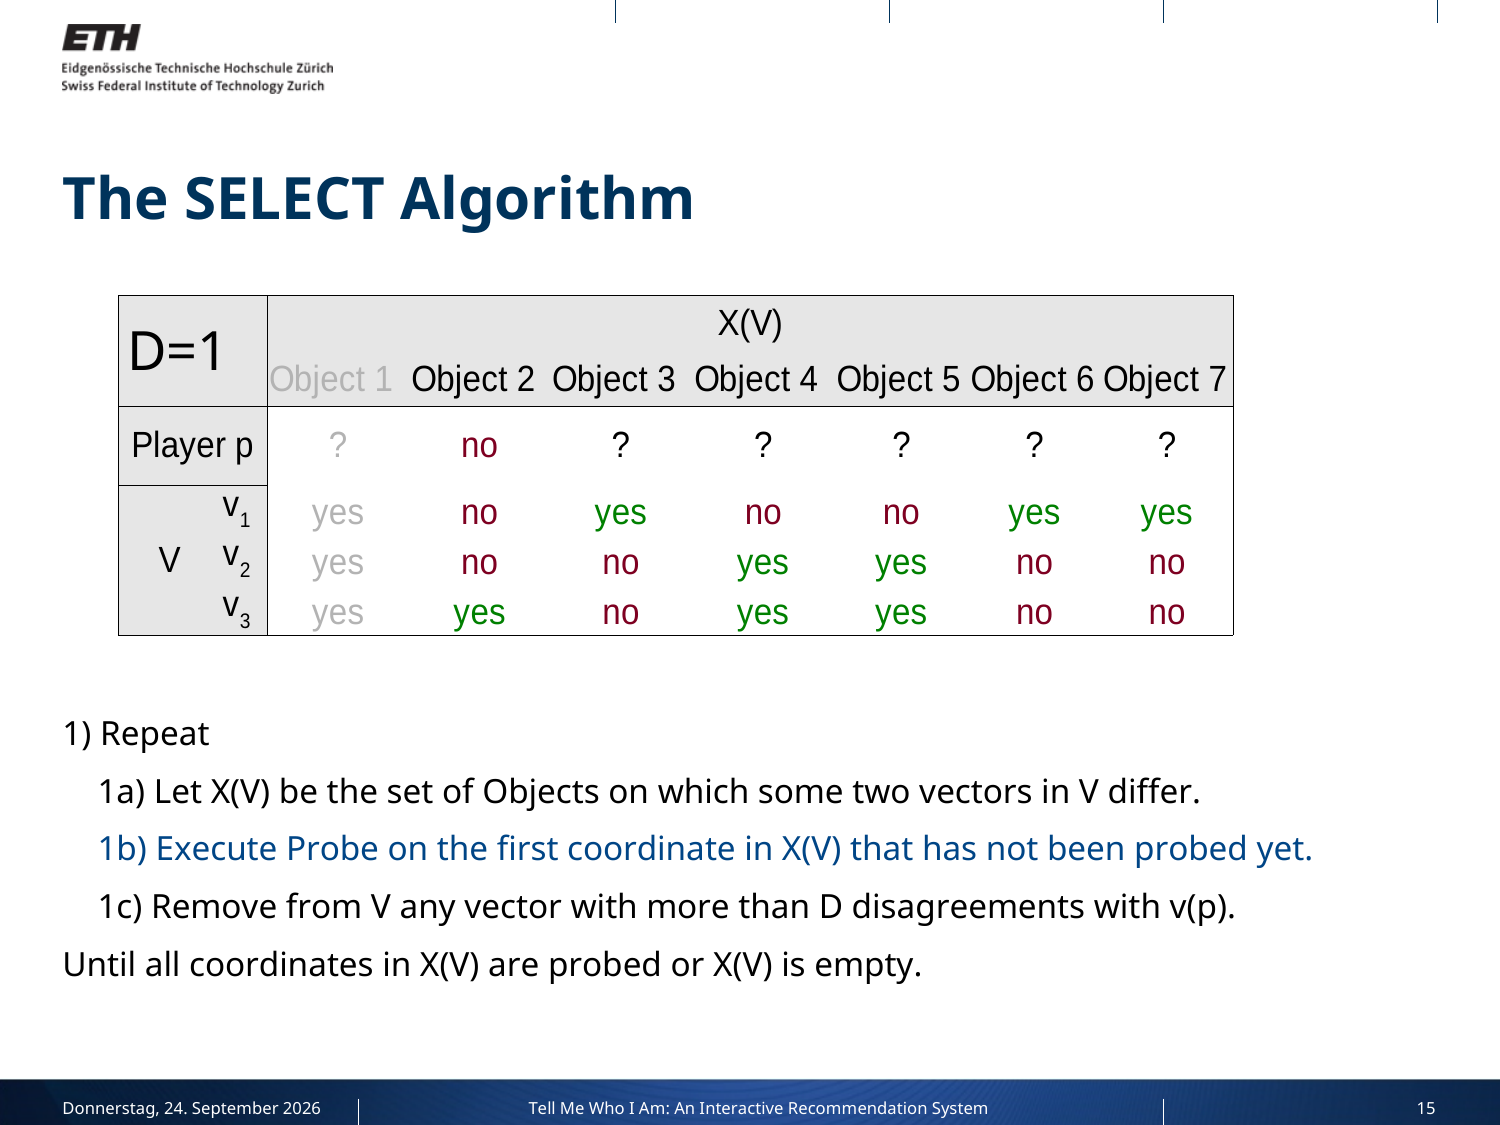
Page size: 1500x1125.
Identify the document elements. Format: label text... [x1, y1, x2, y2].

picture [0, 1078, 1500, 1125]
list 1) Repeat 1a) Let X(V) be the set of Objects on which some two vectors in V differ. 1b) Execute Probe on the first coordinate in X(V) that has not been probed yet. 1c) Remove from V any vector with more than D disagreements with v(p). Until all coordinates in X(V) are probed or X(V) is empty. [62, 709, 1438, 1066]
title The SELECT Algorithm [62, 157, 1438, 296]
picture [62, 24, 333, 94]
chart [118, 295, 1236, 638]
text_box D=1 [112, 309, 264, 389]
